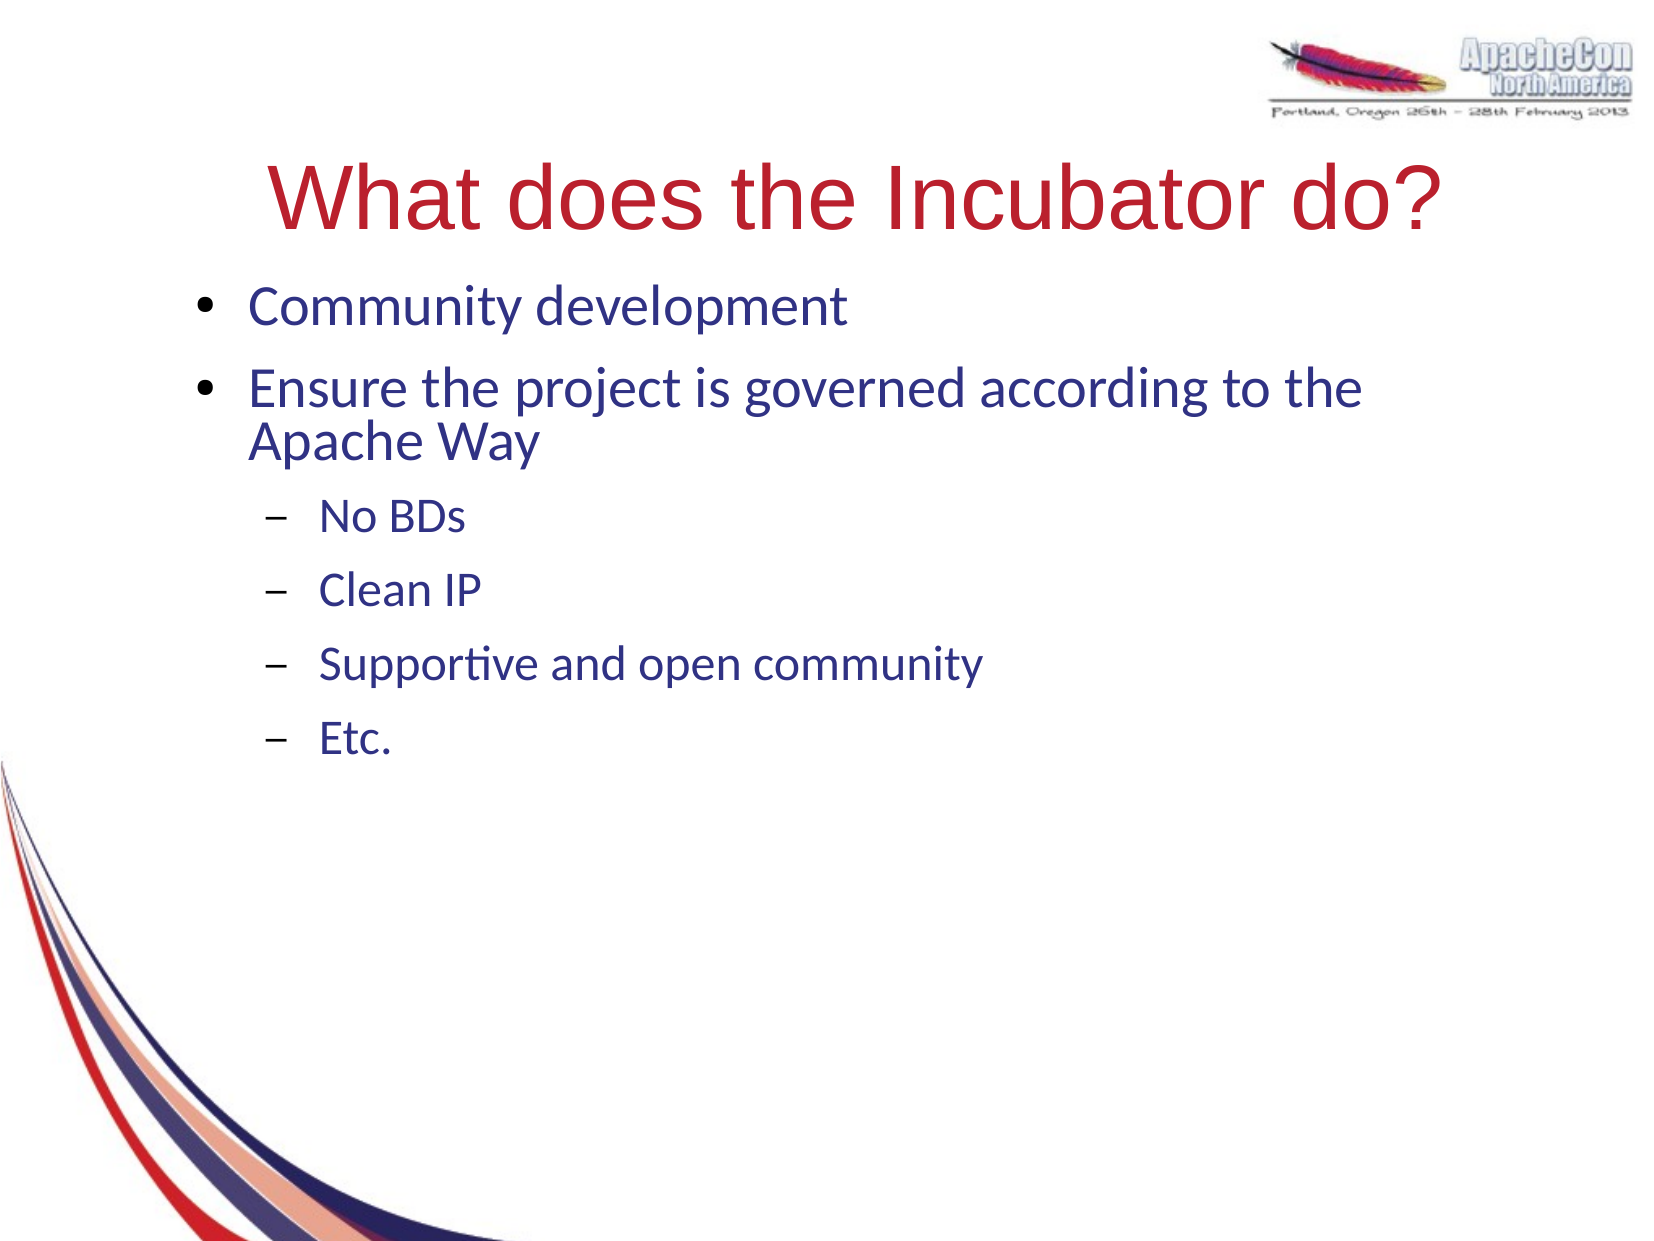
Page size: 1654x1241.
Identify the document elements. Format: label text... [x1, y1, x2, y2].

list Community development Ensure the project is governed according to the Apache Way No BDs Clean IP Supportive and open community Etc. [177, 283, 1536, 1003]
picture [0, 0, 1654, 1241]
title What does the Incubator do? [177, 141, 1536, 254]
